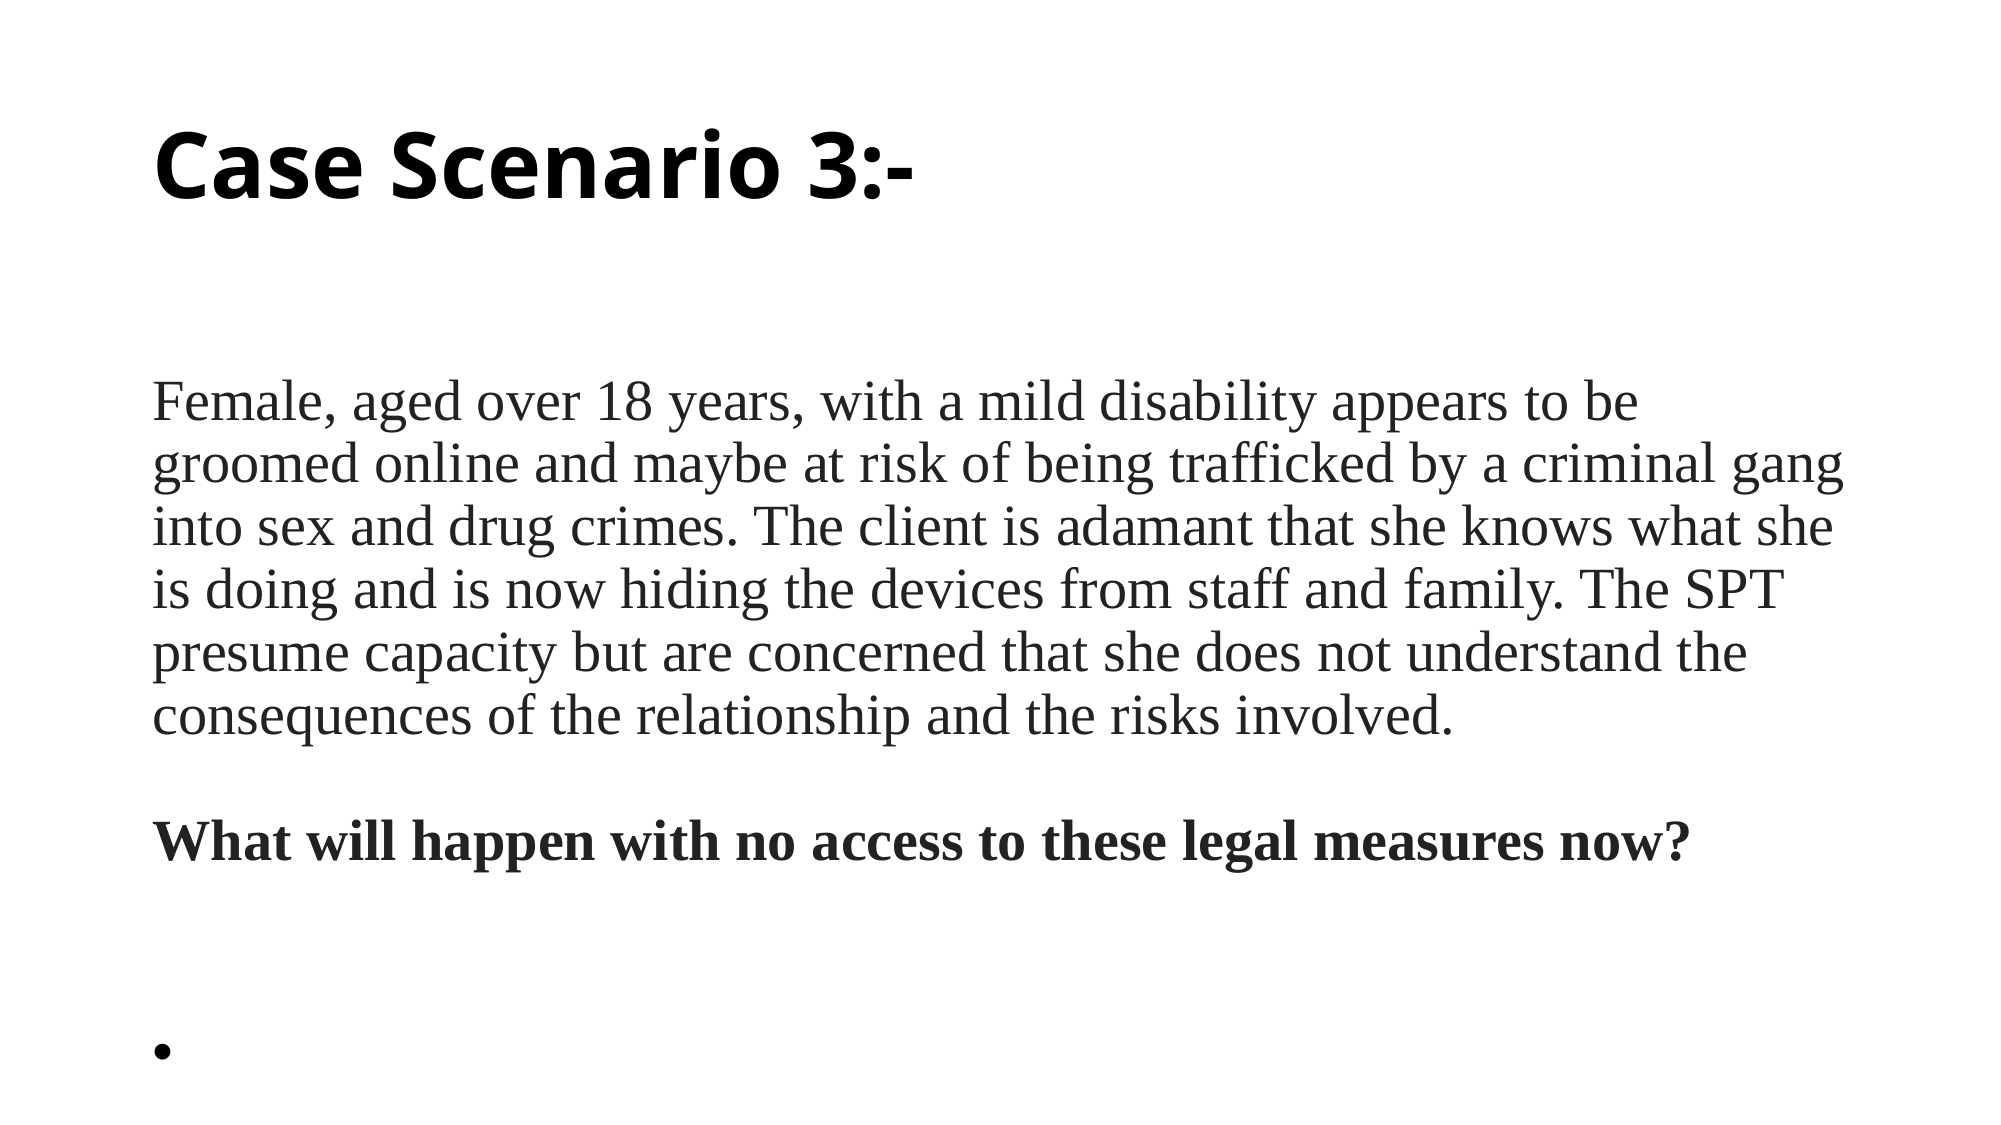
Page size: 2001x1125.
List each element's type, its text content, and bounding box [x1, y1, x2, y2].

title Case Scenario 3:- [137, 59, 1863, 278]
list Female, aged over 18 years, with a mild disability appears to be groomed online and maybe at risk of being trafficked by a criminal gang into sex and drug crimes. The client is adamant that she knows what she is doing and is now hiding the devices from staff and family. The SPT presume capacity but are concerned that she does not understand the consequences of the relationship and the risks involved. What will happen with no access to these legal measures now? [137, 299, 1863, 1014]
